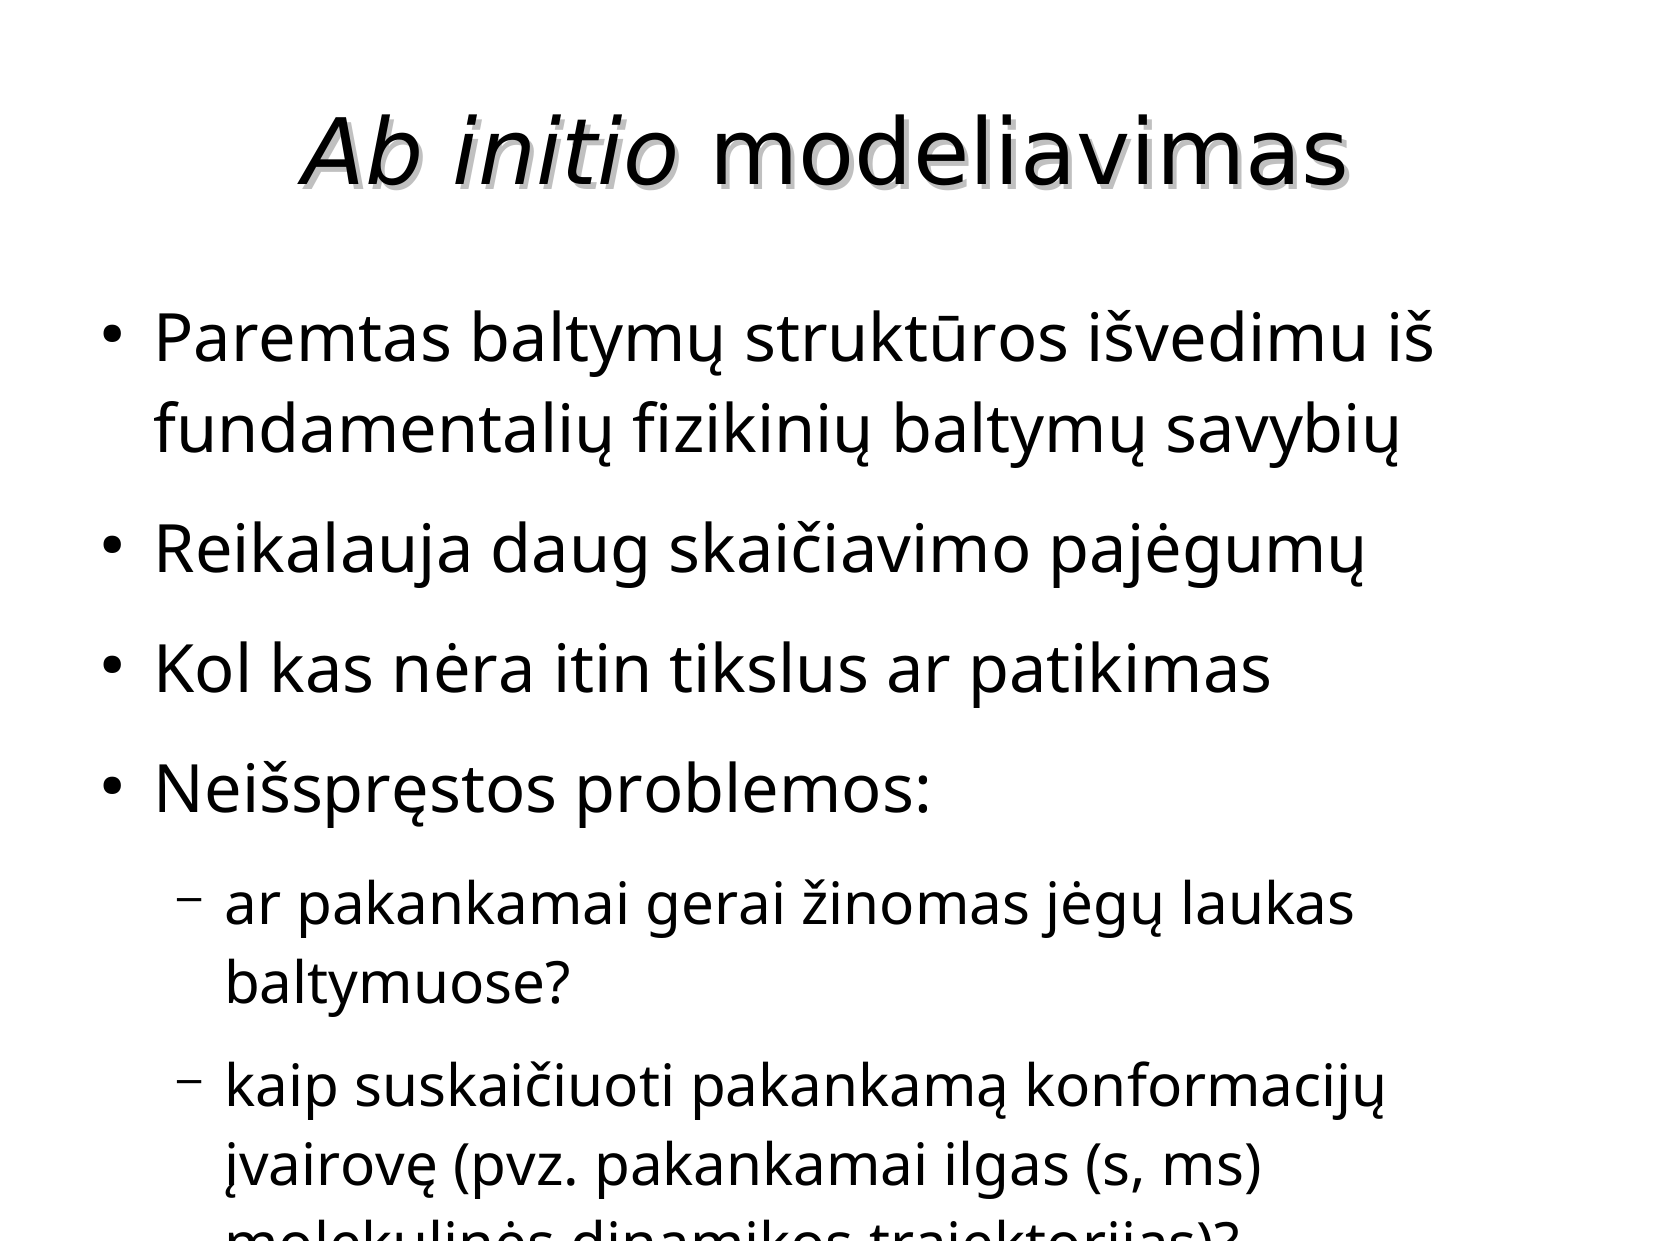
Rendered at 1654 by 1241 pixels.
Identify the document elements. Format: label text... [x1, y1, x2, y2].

title Ab initio modeliavimas [82, 56, 1571, 250]
list Paremtas baltymų struktūros išvedimu iš fundamentalių fizikinių baltymų savybių Reikalauja daug skaičiavimo pajėgumų Kol kas nėra itin tikslus ar patikimas Neišspręstos problemos: ar pakankamai gerai žinomas jėgų laukas baltymuose? kaip suskaičiuoti pakankamą konformacijų įvairovę (pvz. pakankamai ilgas (s, ms) molekulinės dinamikos trajektorijas)? [82, 290, 1571, 1186]
